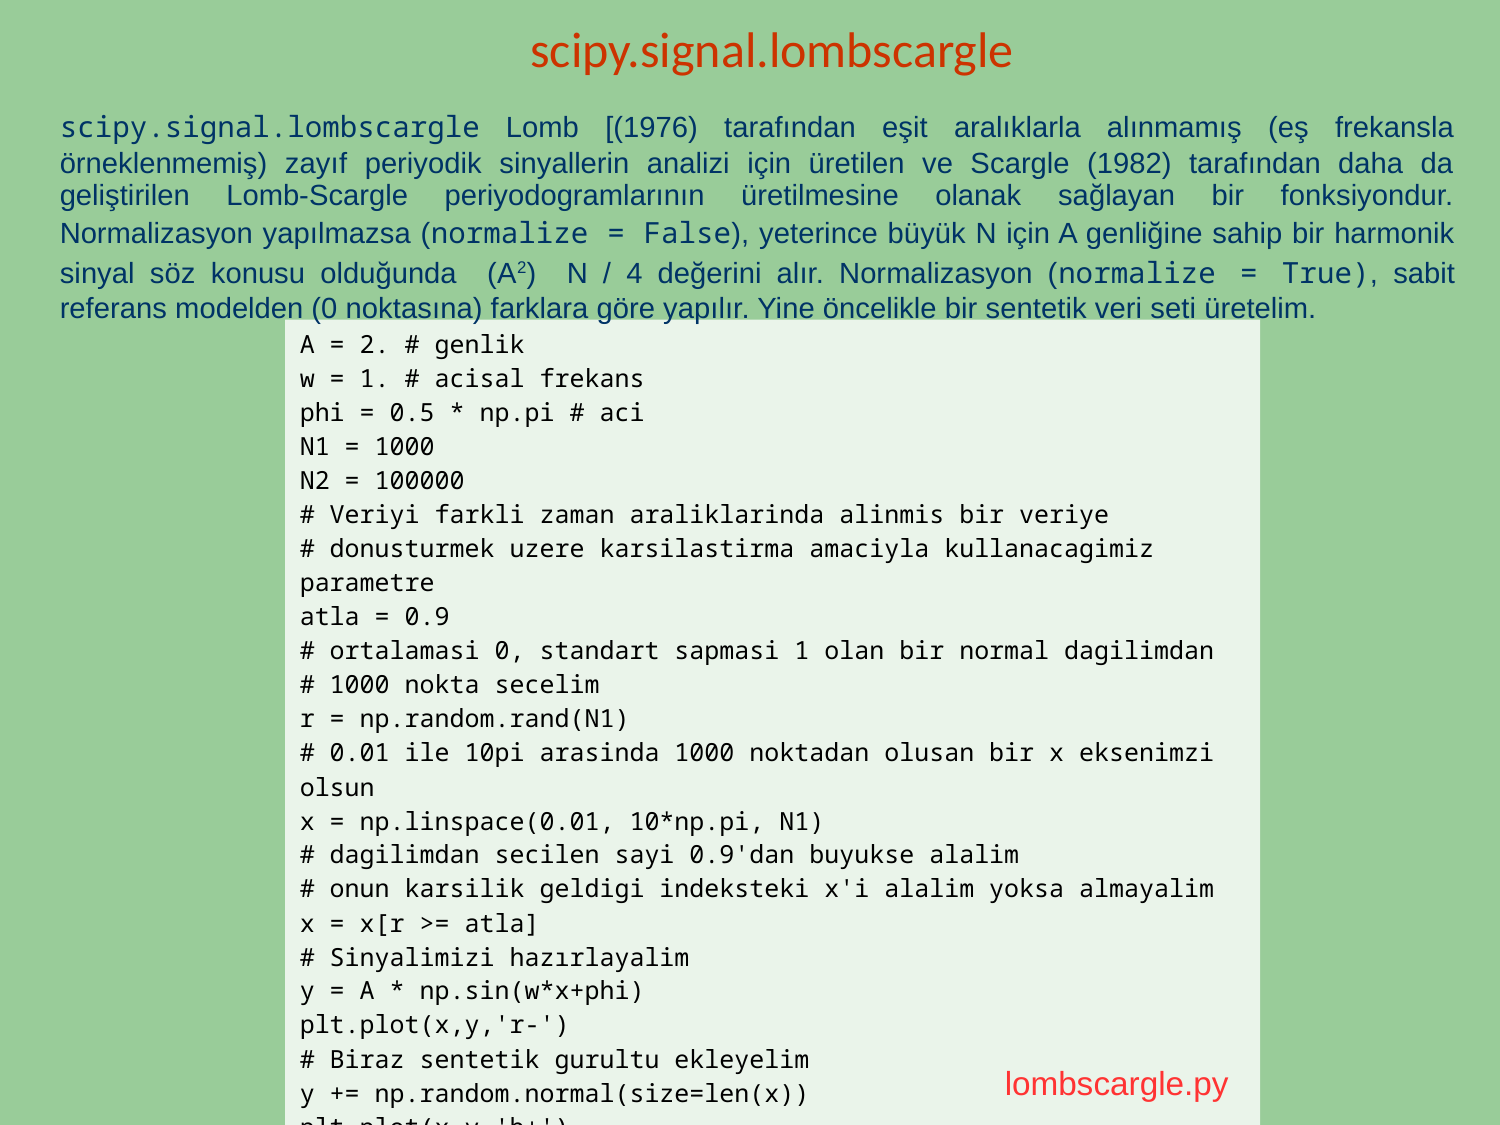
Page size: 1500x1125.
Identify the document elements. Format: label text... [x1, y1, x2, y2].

text_box scipy.signal.lombscargle Lomb [(1976) tarafından eşit aralıklarla alınmamış (eş frekansla örneklenmemiş) zayıf periyodik sinyallerin analizi için üretilen ve Scargle (1982) tarafından daha da geliştirilen Lomb-Scargle periyodogramlarının üretilmesine olanak sağlayan bir fonksiyondur. Normalizasyon yapılmazsa (normalize = False), yeterince büyük N için A genliğine sahip bir harmonik sinyal söz konusu olduğunda (A2) N / 4 değerini alır. Normalizasyon (normalize = True), sabit referans modelden (0 noktasına) farklara göre yapılır. Yine öncelikle bir sentetik veri seti üretelim. [45, 99, 1471, 319]
text_box A = 2. # genlik w = 1. # acisal frekans phi = 0.5 * np.pi # aci N1 = 1000 N2 = 100000 # Veriyi farkli zaman araliklarinda alinmis bir veriye # donusturmek uzere karsilastirma amaciyla kullanacagimiz parametre atla = 0.9 # ortalamasi 0, standart sapmasi 1 olan bir normal dagilimdan # 1000 nokta secelim r = np.random.rand(N1) # 0.01 ile 10pi arasinda 1000 noktadan olusan bir x eksenimzi olsun x = np.linspace(0.01, 10*np.pi, N1) # dagilimdan secilen sayi 0.9'dan buyukse alalim # onun karsilik geldigi indeksteki x'i alalim yoksa almayalim x = x[r >= atla] # Sinyalimizi hazırlayalim y = A * np.sin(w*x+phi) plt.plot(x,y,'r-') # Biraz sentetik gurultu ekleyelim y += np.random.normal(size=len(x)) plt.plot(x,y,'b+') plt.xlabel("t (saniye)") plt.ylabel("y") plt.show() [285, 319, 1261, 1118]
title scipy.signal.lombscargle [135, 10, 1410, 99]
text_box lombscargle.py [990, 1058, 1252, 1111]
